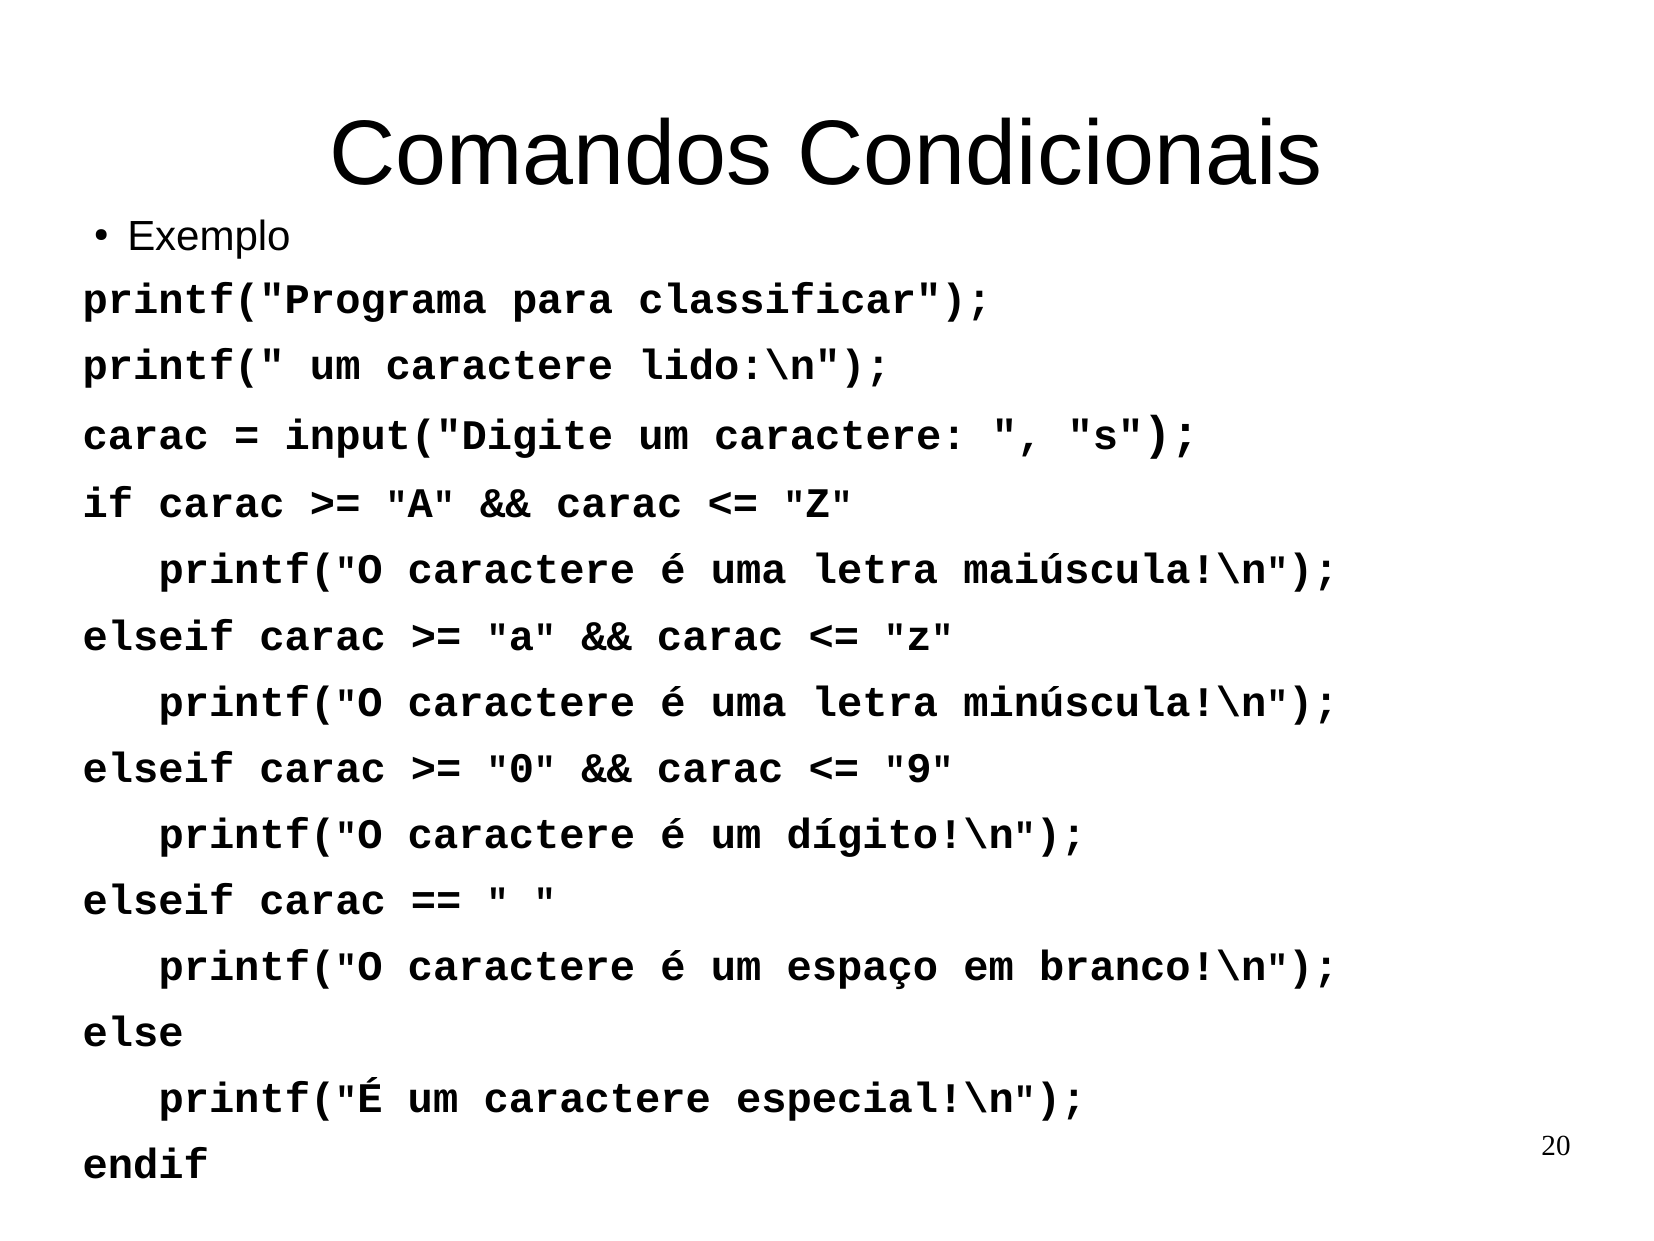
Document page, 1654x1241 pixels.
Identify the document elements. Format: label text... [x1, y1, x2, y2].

list Exemplo printf("Programa para classificar"); printf(" um caractere lido:\n"); carac = input("Digite um caractere: ", "s"); if carac >= "A" && carac <= "Z" printf("O caractere é uma letra maiúscula!\n"); elseif carac >= "a" && carac <= "z" printf("O caractere é uma letra minúscula!\n"); elseif carac >= "0" && carac <= "9" printf("O caractere é um dígito!\n"); elseif carac == " " printf("O caractere é um espaço em branco!\n"); else printf("É um caractere especial!\n"); endif [82, 212, 1571, 1205]
title Comandos Condicionais [82, 49, 1571, 212]
